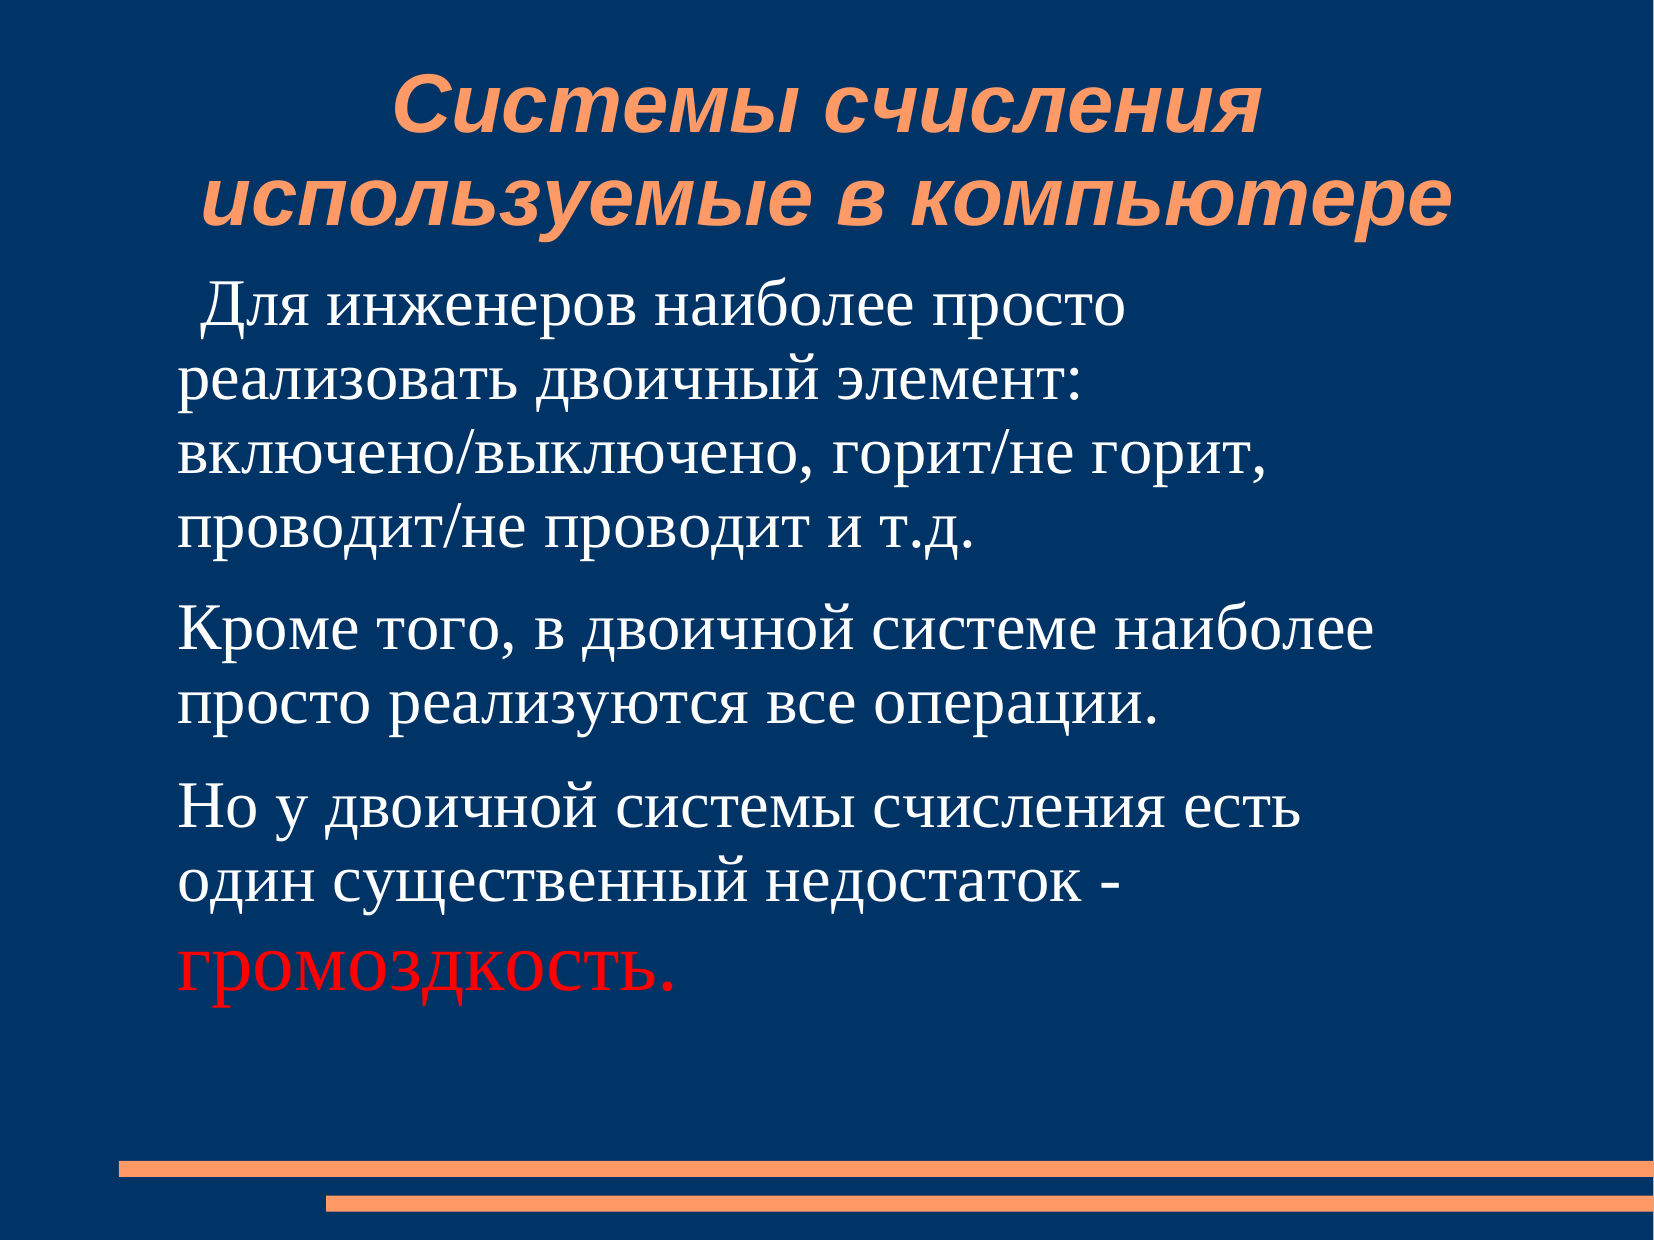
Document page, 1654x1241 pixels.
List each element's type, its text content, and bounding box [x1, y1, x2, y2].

text_box Но у двоичной системы счисления есть один существенный недостаток - громоздкость. [177, 767, 1418, 1009]
text_box Для инженеров наиболее просто реализовать двоичный элемент: включено/выключено, горит/не горит, проводит/не проводит и т.д. [177, 265, 1418, 563]
text_box Кроме того, в двоичной системе наиболее просто реализуются все операции. [177, 590, 1536, 739]
title Системы счисления используемые в компьютере [121, 46, 1534, 254]
